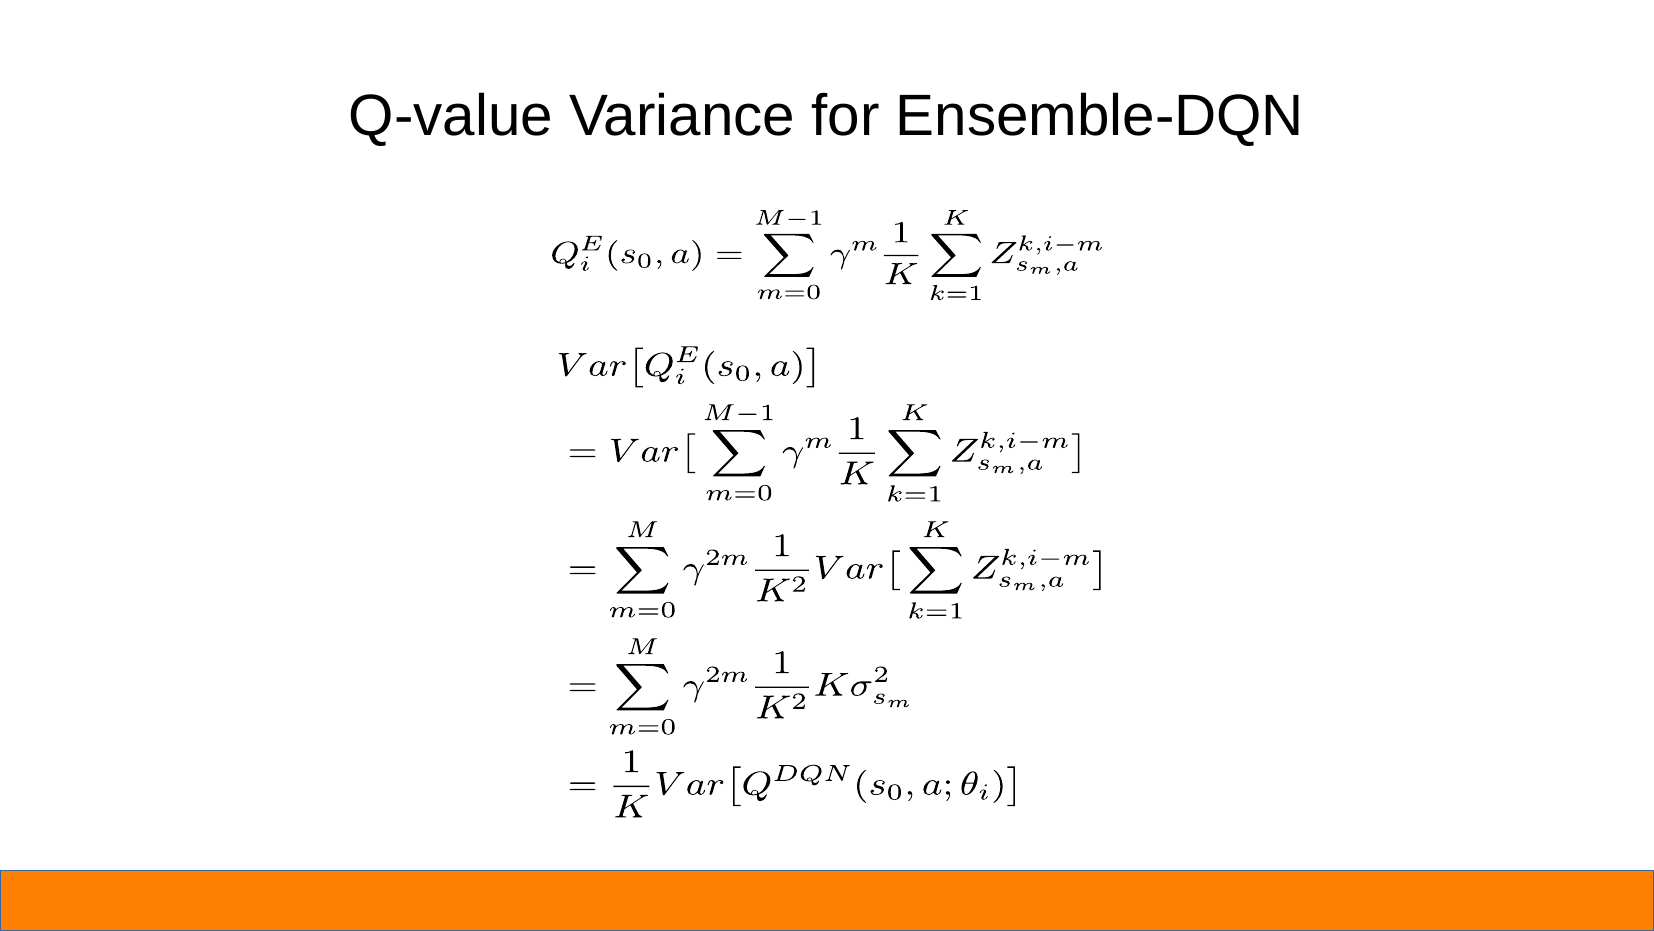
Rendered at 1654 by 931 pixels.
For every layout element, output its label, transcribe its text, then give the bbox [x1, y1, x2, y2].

picture [555, 345, 1111, 819]
picture [550, 210, 1104, 301]
text_box Q-value Variance for Ensemble-DQN [199, 75, 1455, 166]
text_box [0, 870, 1654, 931]
